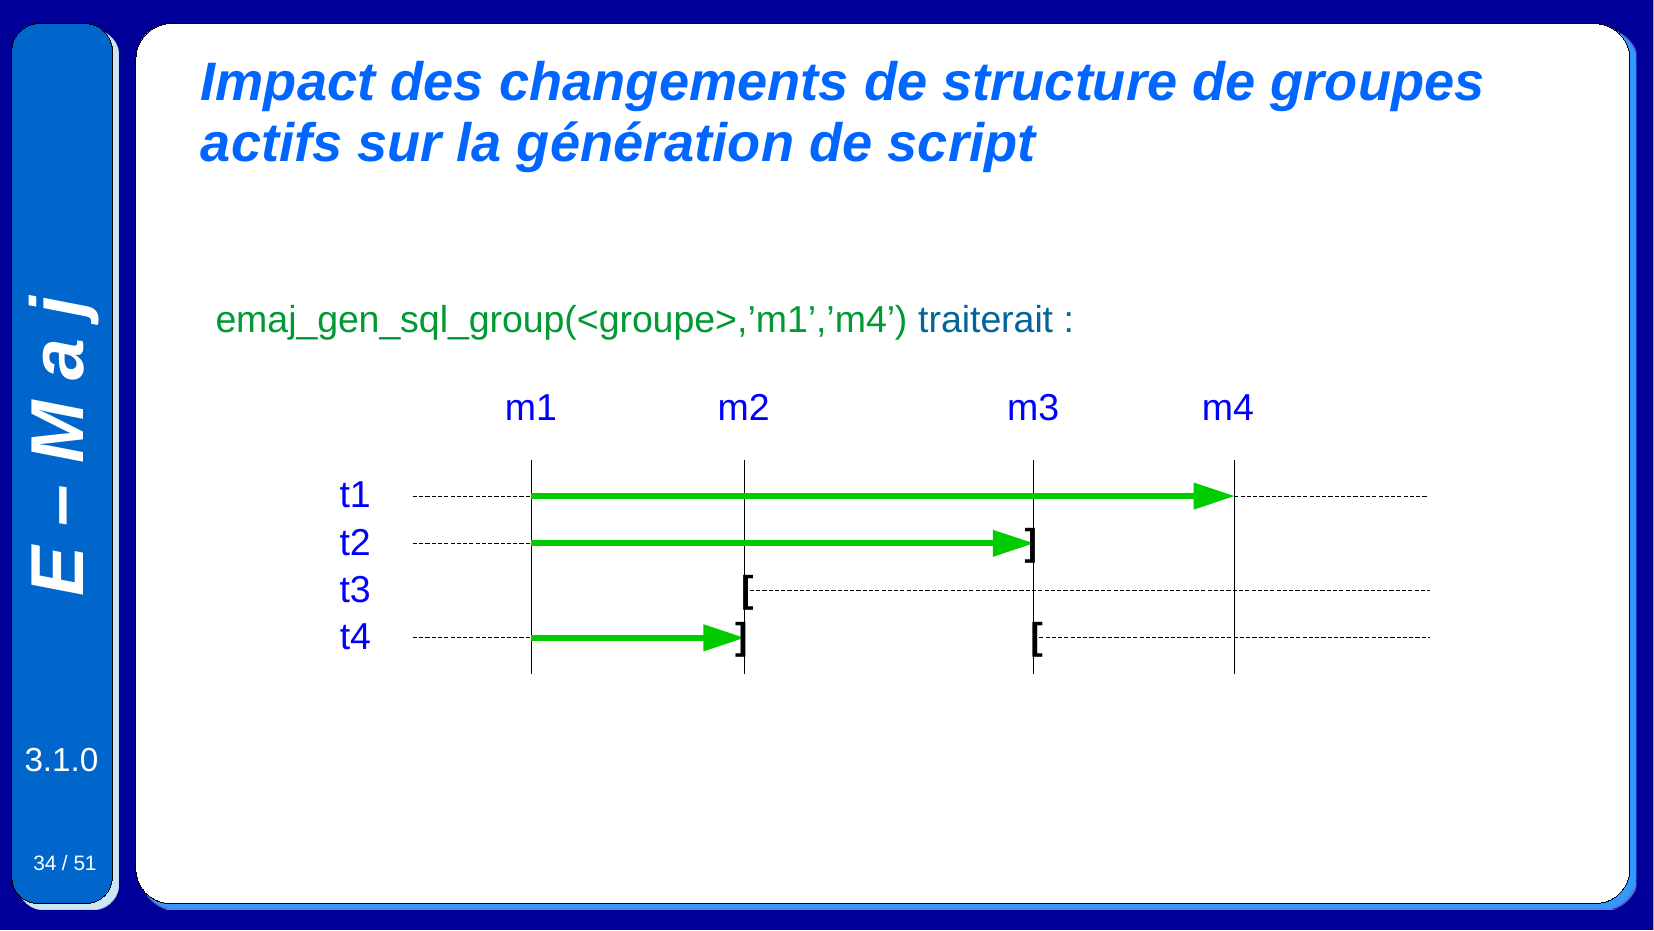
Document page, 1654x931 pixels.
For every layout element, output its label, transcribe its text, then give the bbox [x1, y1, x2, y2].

text_box m1 [490, 379, 572, 436]
text_box t2 [324, 513, 386, 561]
text_box ] [1009, 513, 1053, 571]
text_box m2 [702, 379, 785, 436]
text_box m4 [1187, 379, 1269, 436]
text_box t4 [324, 608, 386, 666]
text_box [ [1015, 608, 1058, 666]
text_box m3 [992, 379, 1074, 436]
text_box t1 [324, 466, 386, 513]
text_box [ [726, 561, 769, 618]
title Impact des changements de structure de groupes actifs sur la génération de script [200, 34, 1575, 191]
text_box ] [720, 608, 763, 666]
text_box emaj_gen_sql_group(<groupe>,’m1’,’m4’) traiterait : [200, 291, 1090, 349]
text_box t3 [324, 561, 386, 608]
